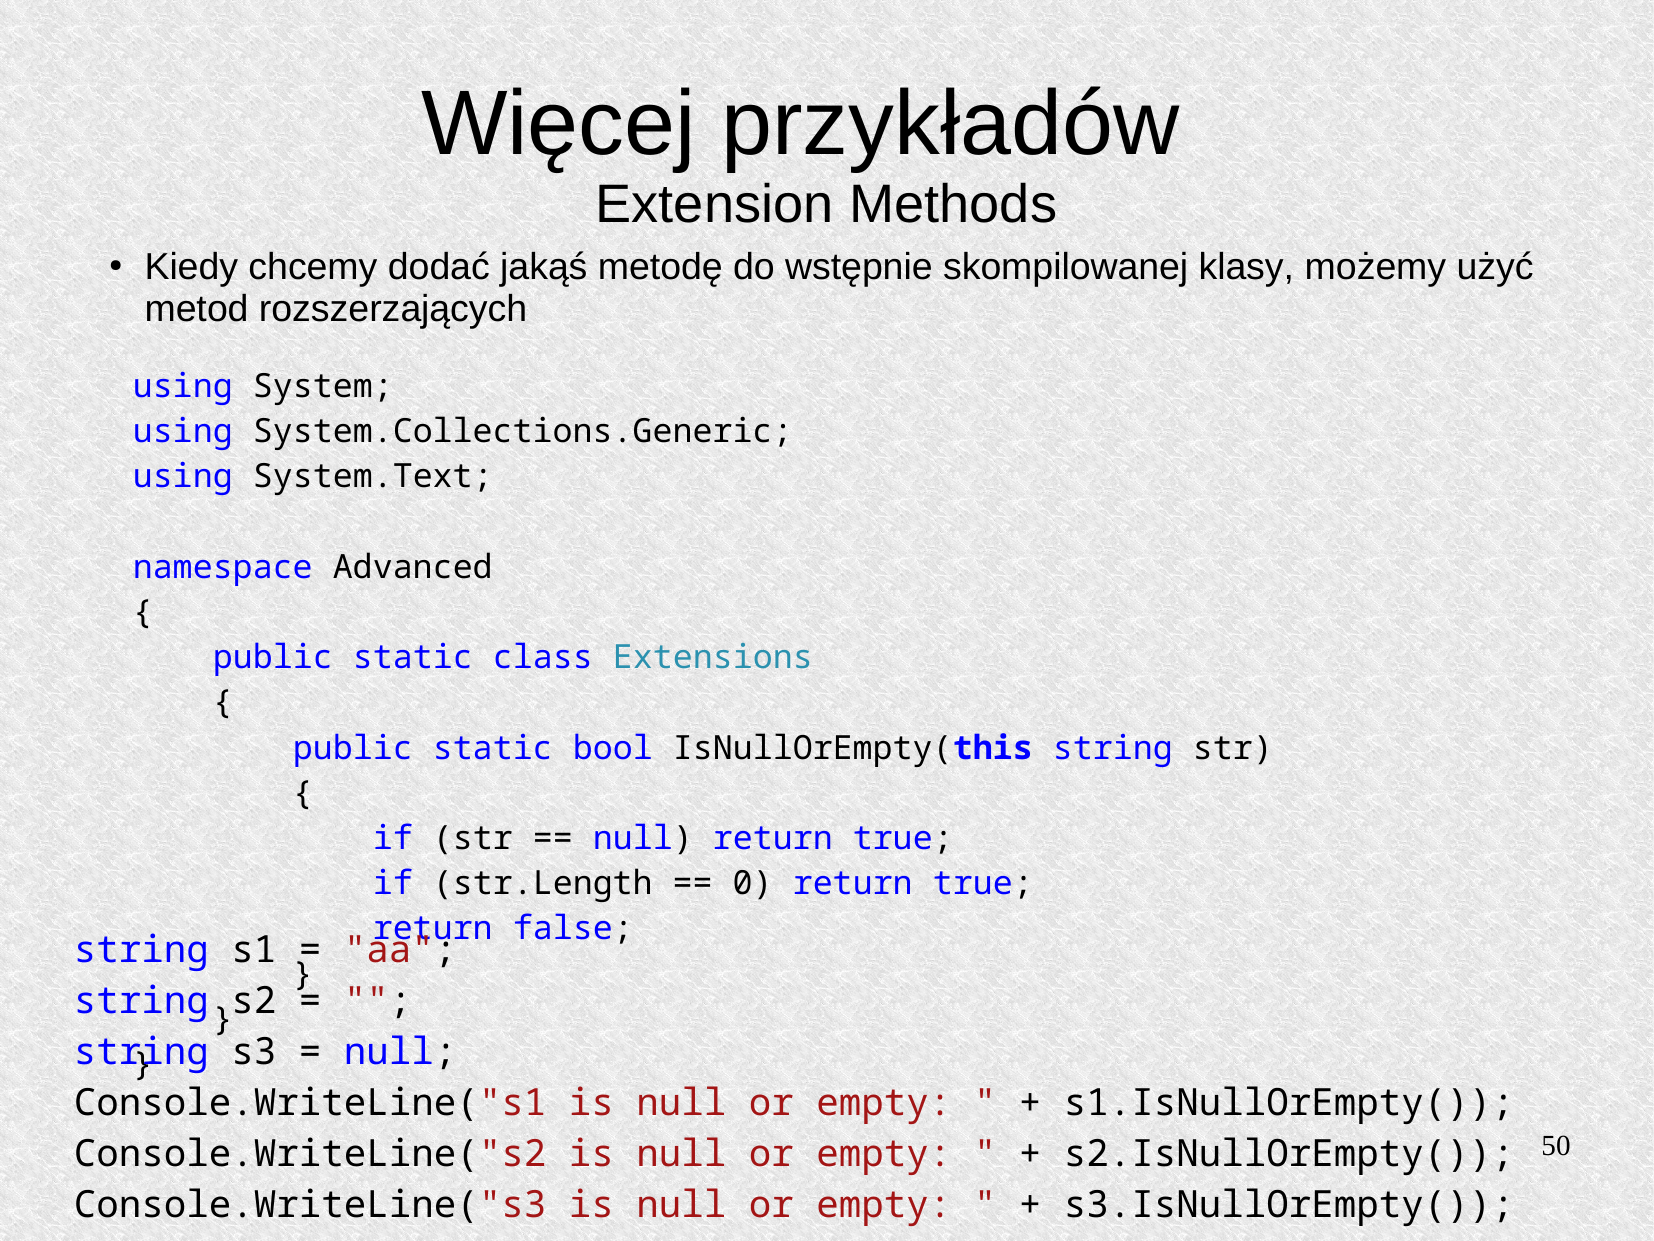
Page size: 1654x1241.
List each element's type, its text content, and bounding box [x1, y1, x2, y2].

text_box using System; using System.Collections.Generic; using System.Text; namespace Advanced { public static class Extensions { public static bool IsNullOrEmpty(this string str) { if (str == null) return true; if (str.Length == 0) return true; return false; } } } [118, 354, 1477, 902]
text_box string s1 = "aa"; string s2 = ""; string s3 = null; Console.WriteLine("s1 is null or empty: " + s1.IsNullOrEmpty()); Console.WriteLine("s2 is null or empty: " + s2.IsNullOrEmpty()); Console.WriteLine("s3 is null or empty: " + s3.IsNullOrEmpty()); [59, 915, 1565, 1231]
text_box Kiedy chcemy dodać jakąś metodę do wstępnie skompilowanej klasy, możemy użyć metod rozszerzających [59, 238, 1601, 355]
picture [0, 0, 1654, 1241]
title Więcej przykładów Extension Methods [82, 49, 1571, 238]
